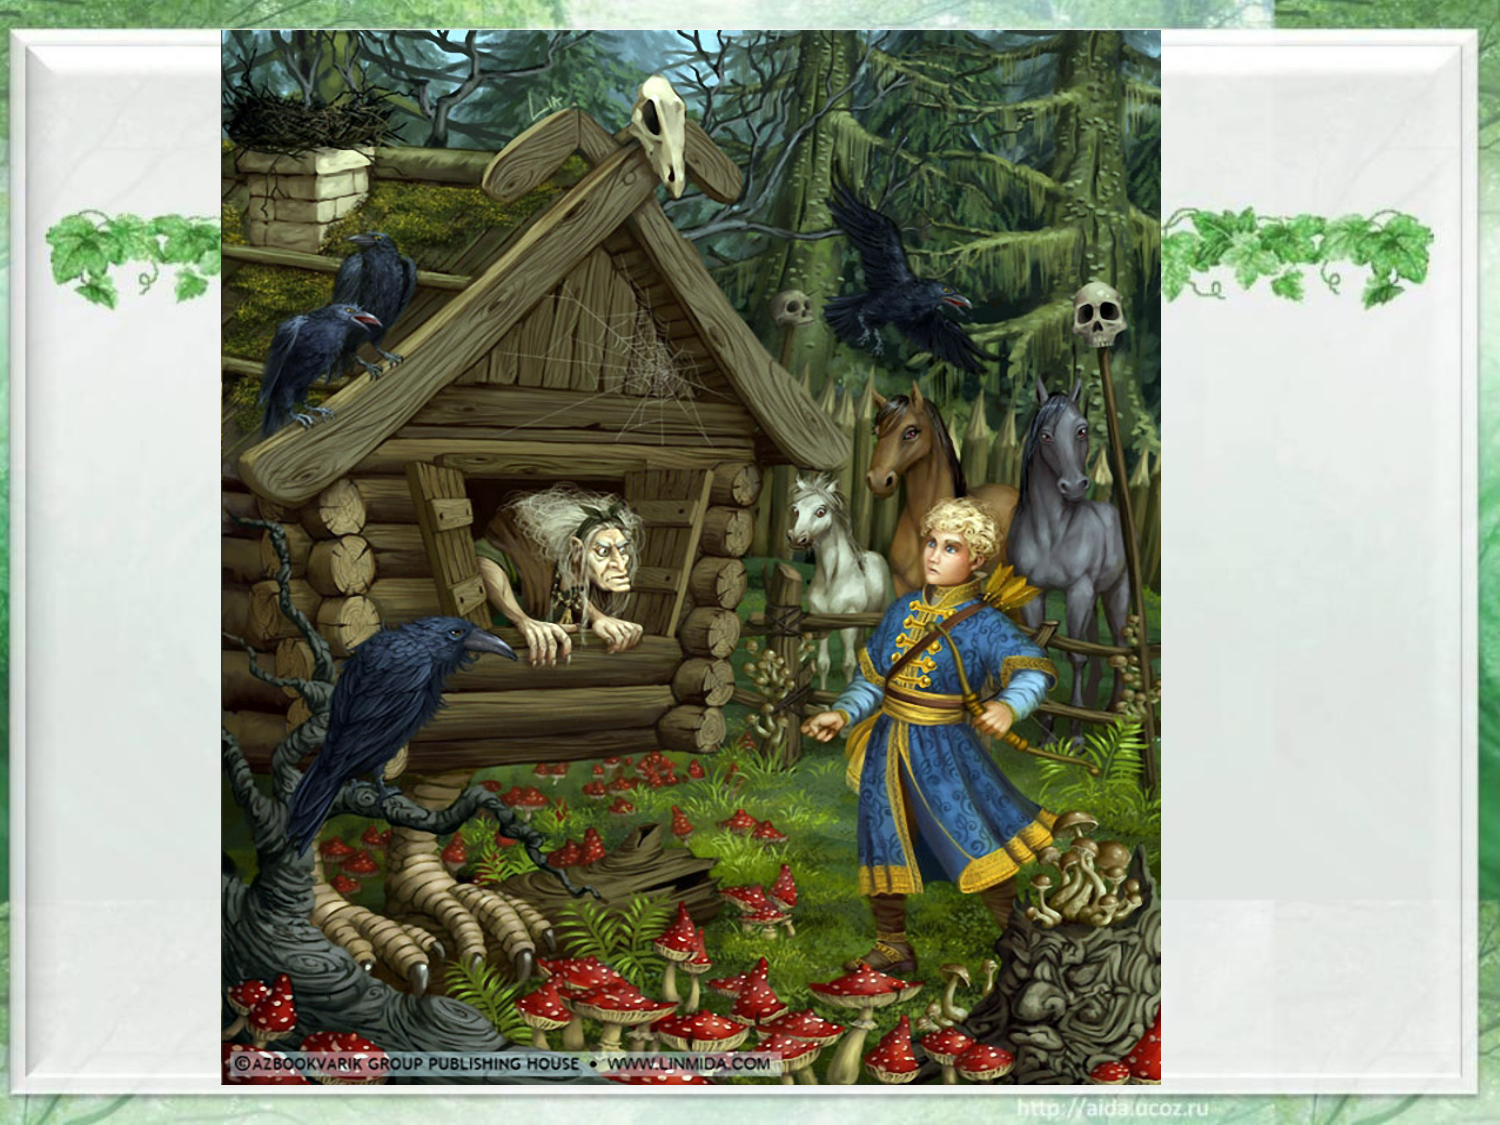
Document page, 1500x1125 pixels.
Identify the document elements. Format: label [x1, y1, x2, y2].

picture [221, 31, 1161, 1085]
